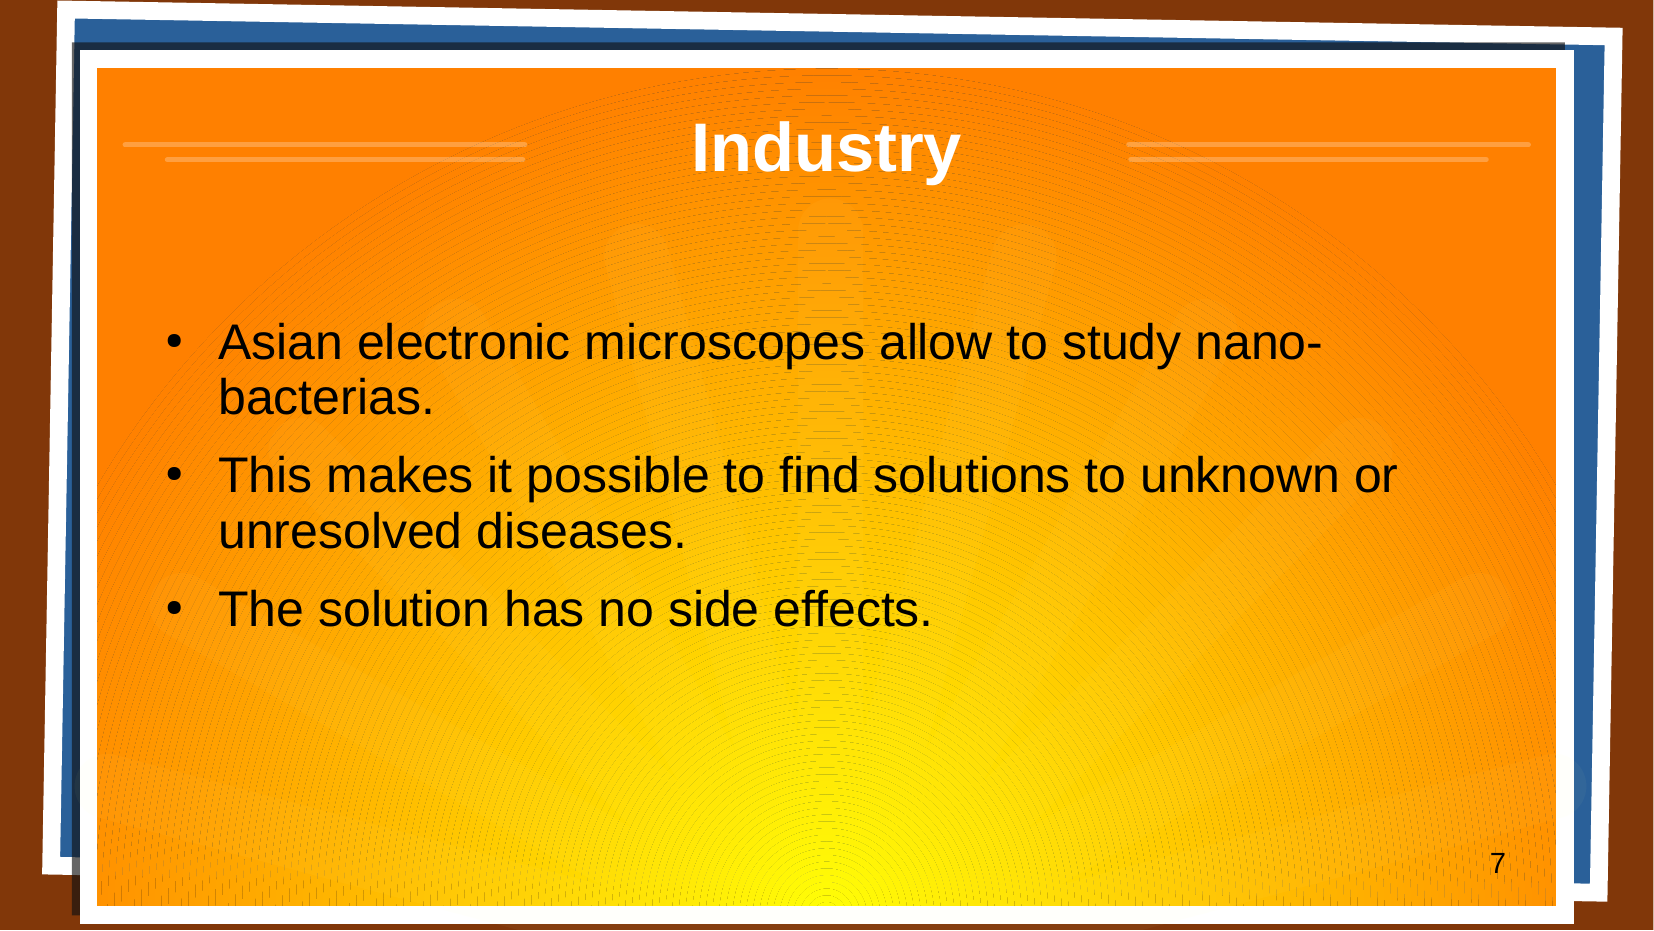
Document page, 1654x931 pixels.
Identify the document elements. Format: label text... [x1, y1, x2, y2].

list Asian electronic microscopes allow to study nano-bacterias. This makes it possible to find solutions to unknown or unresolved diseases. The solution has no side effects. [147, 236, 1506, 827]
title Industry [531, 73, 1123, 222]
